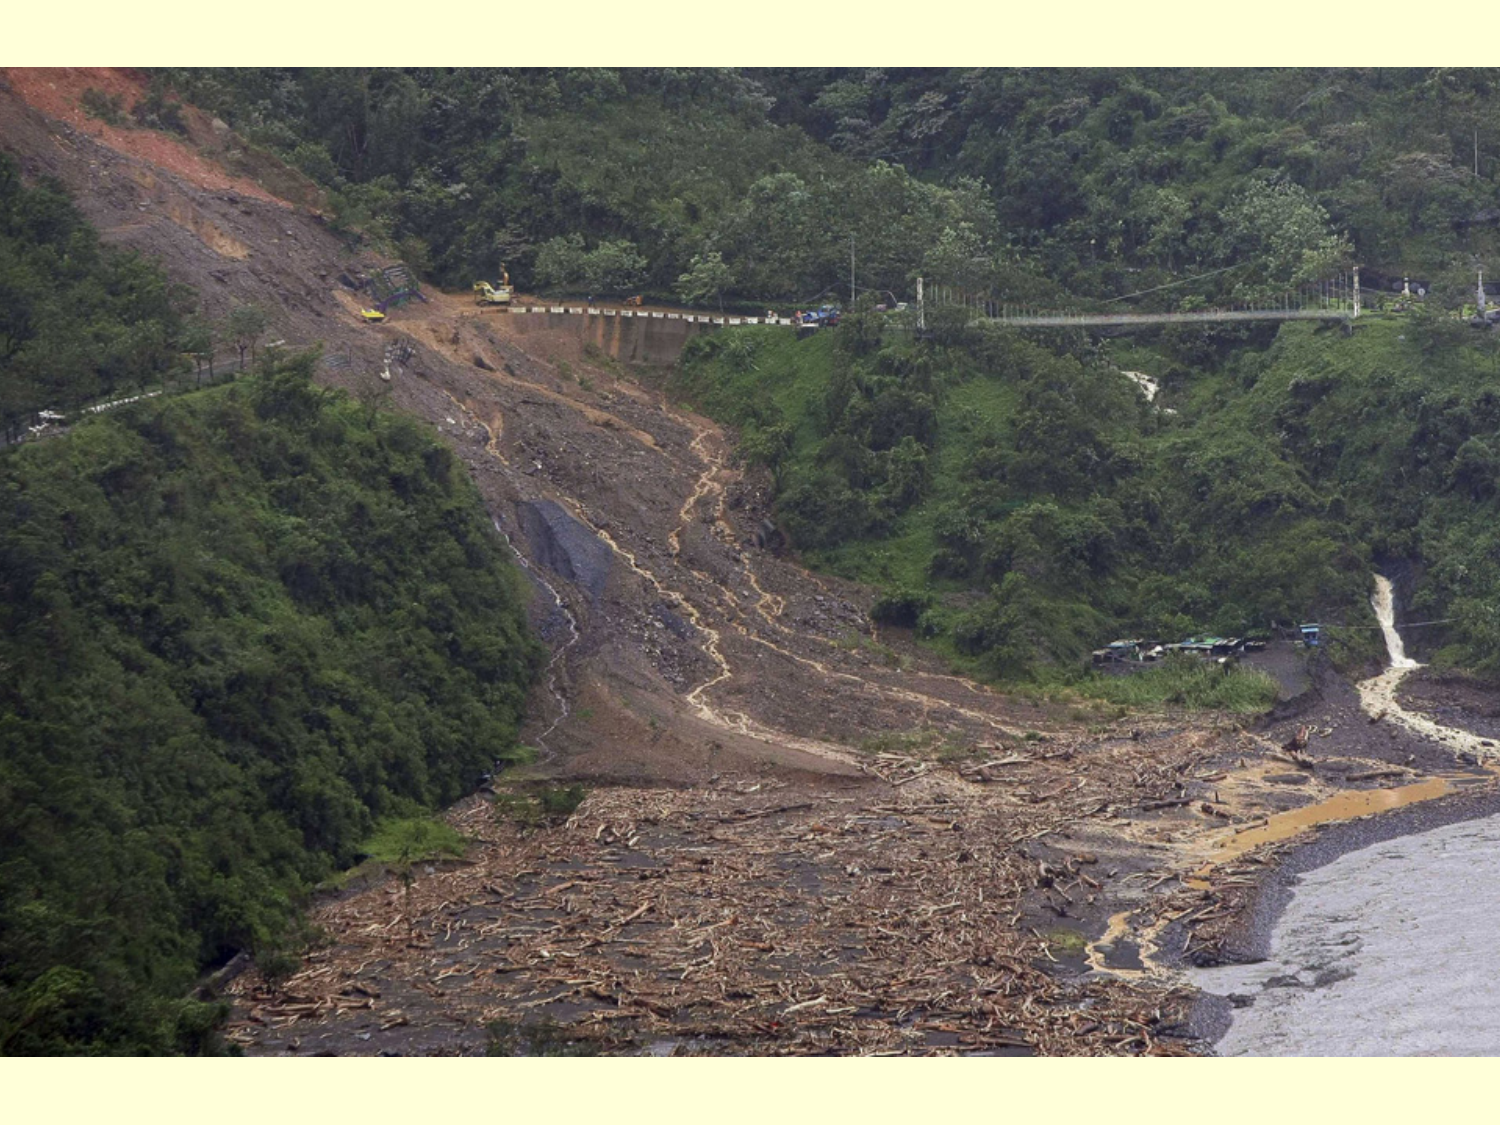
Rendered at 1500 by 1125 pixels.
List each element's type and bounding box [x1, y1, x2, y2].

picture [0, 67, 1500, 1058]
